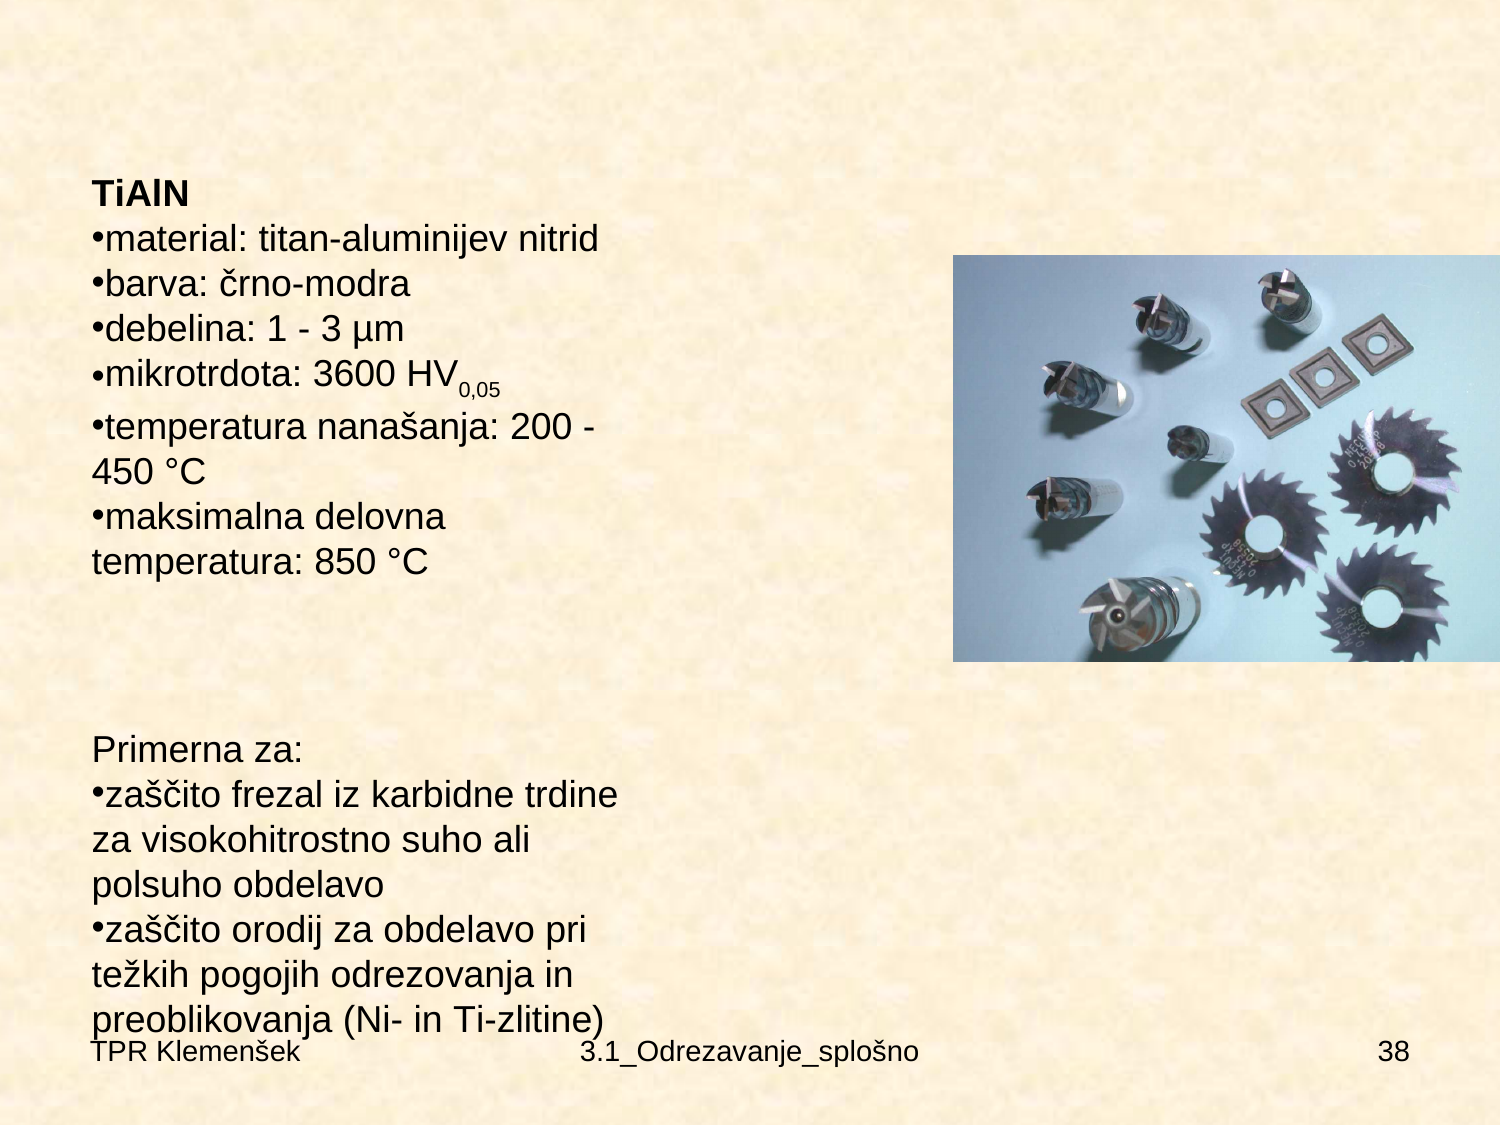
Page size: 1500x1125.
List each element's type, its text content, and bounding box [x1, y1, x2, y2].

text_box 3.1_Odrezavanje_splošno [512, 1024, 988, 1103]
table_header [678, 161, 915, 1024]
text_box <number> [1074, 1024, 1426, 1103]
text_box TPR Klemenšek [74, 1024, 426, 1103]
table_header [678, 1103, 915, 1125]
table_header TiAlN material: titan-aluminijev nitrid barva: črno-modra debelina: 1 - 3 µm mikrotrdota: 3600 HV0,05 temperatura nanašanja: 200 - 450 °C maksimalna delovna temperatura: 850 °C [77, 161, 678, 589]
table_cell Primerna za: zaščito frezal iz karbidne trdine za visokohitrostno suho ali polsuho obdelavo zaščito orodij za obdelavo pri težkih pogojih odrezovanja in preoblikovanja (Ni- in Ti-zlitine) [77, 589, 678, 1125]
picture [0, 0, 1500, 1125]
